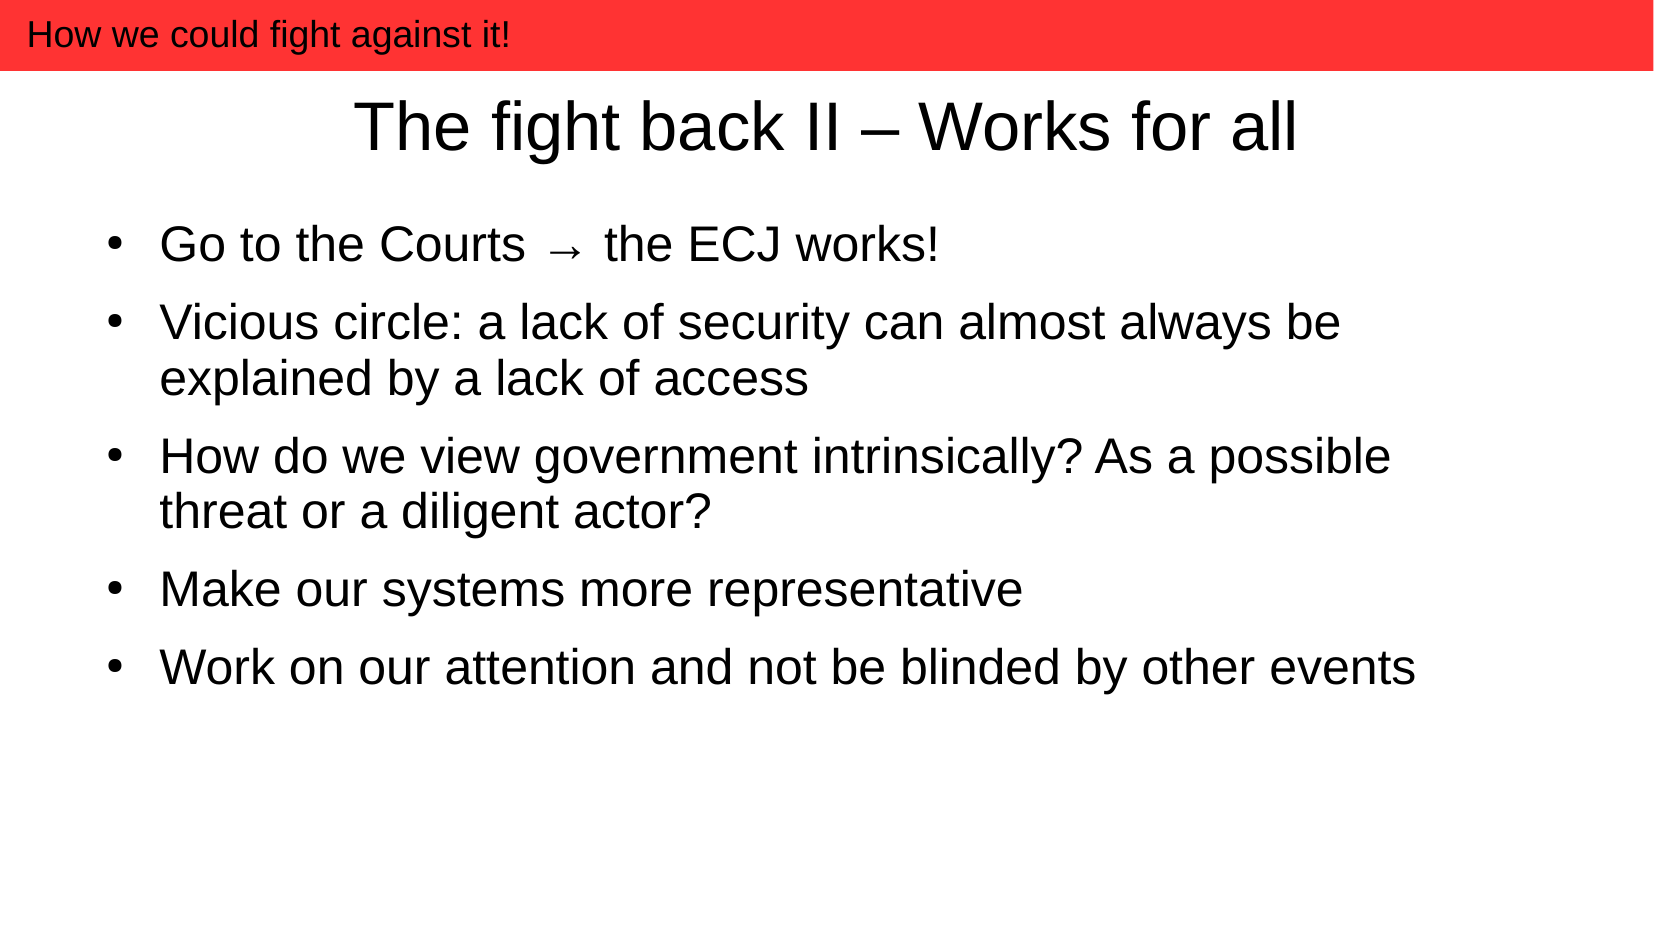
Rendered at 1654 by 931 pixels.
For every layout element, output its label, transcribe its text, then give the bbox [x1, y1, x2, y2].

text_box [0, 0, 1654, 71]
list Go to the Courts → the ECJ works! Vicious circle: a lack of security can almost always be explained by a lack of access How do we view government intrinsically? As a possible threat or a diligent actor? Make our systems more representative Work on our attention and not be blinded by other events [88, 216, 1512, 780]
title The fight back II – Works for all [82, 71, 1571, 205]
text_box How we could fight against it! [11, 5, 886, 63]
